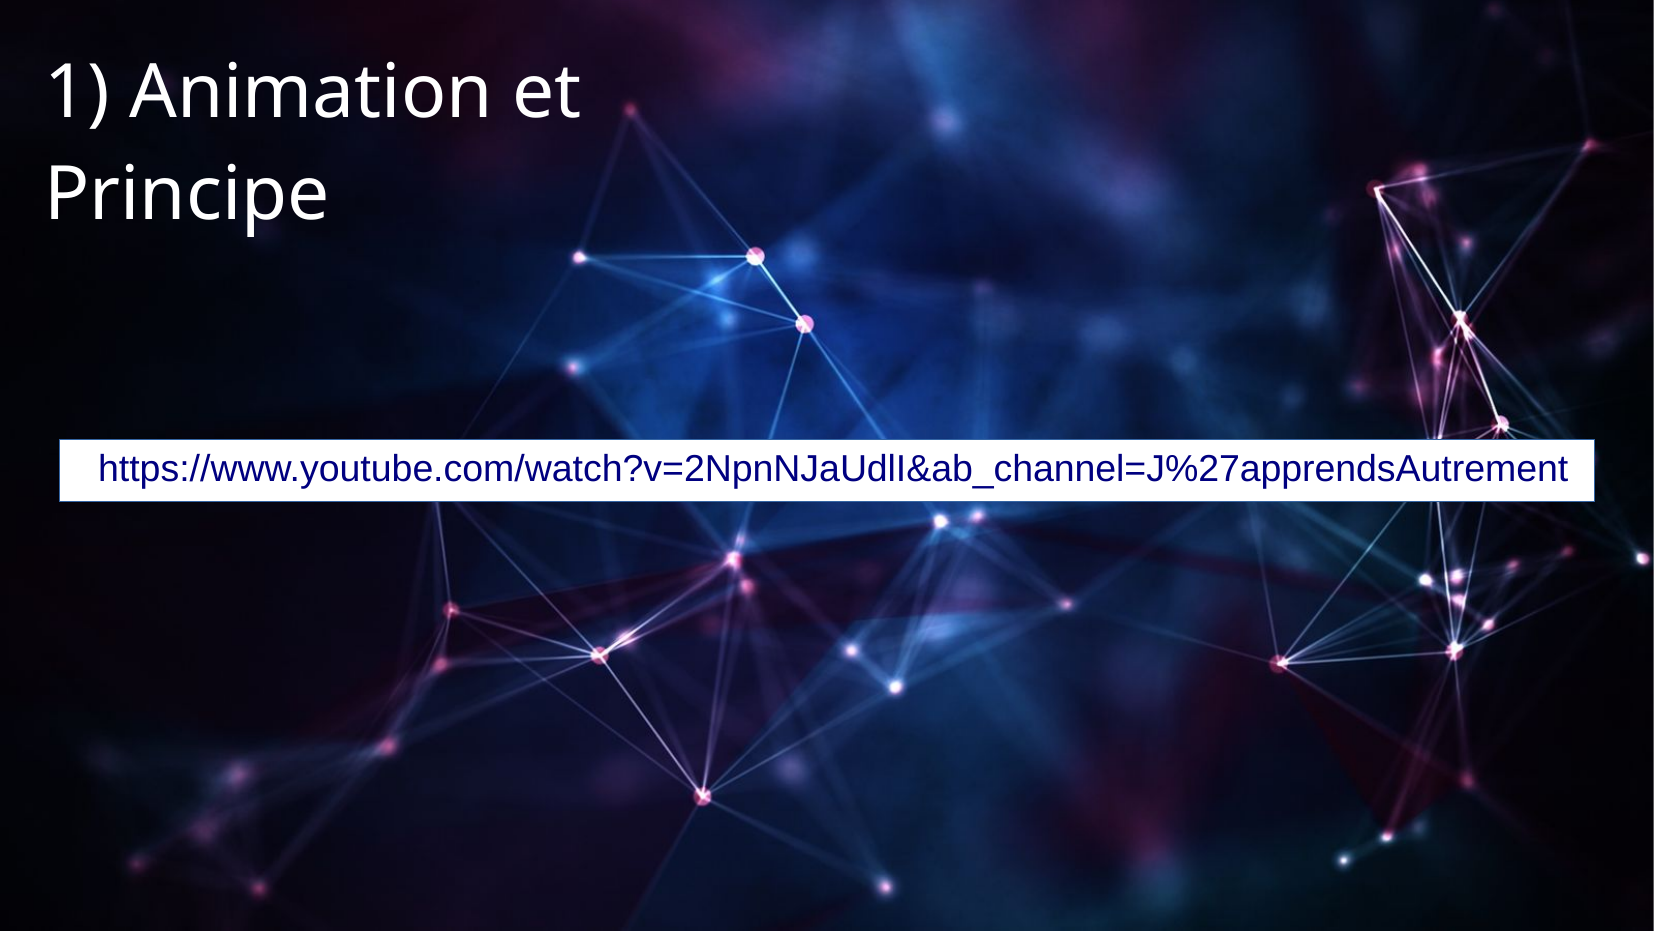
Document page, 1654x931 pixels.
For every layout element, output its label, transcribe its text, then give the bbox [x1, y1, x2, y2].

text_box https://www.youtube.com/watch?v=2NpnNJaUdlI&ab_channel=J%27apprendsAutrement [83, 439, 1584, 497]
text_box 1) Animation et Principe [29, 29, 873, 138]
picture [0, 0, 1654, 931]
text_box [59, 439, 1595, 502]
